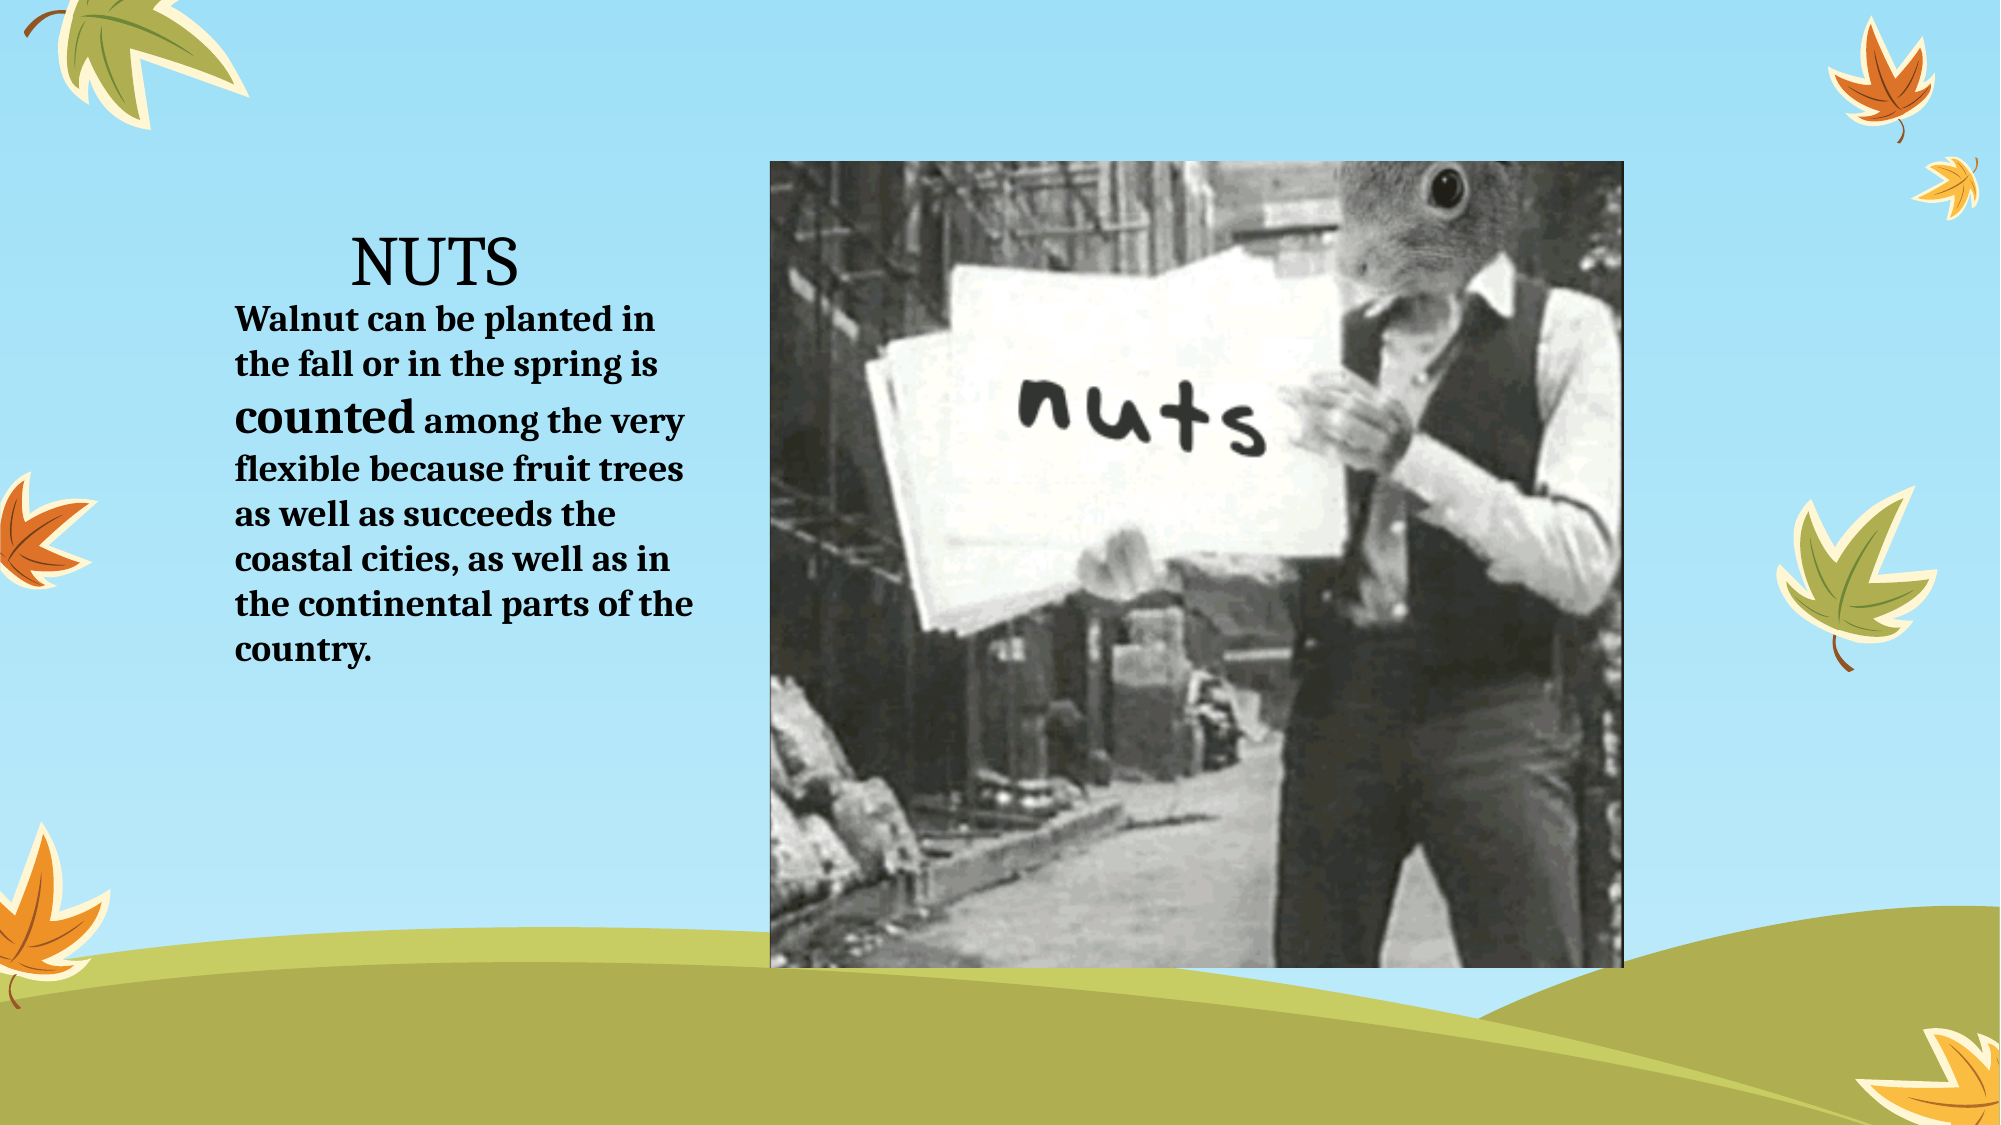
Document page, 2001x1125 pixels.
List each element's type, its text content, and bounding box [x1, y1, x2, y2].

list Walnut can be planted in the fall or in the spring is counted among the very flexible because fruit trees as well as succeeds the coastal cities, as well as in the continental parts of the country. [219, 286, 730, 789]
title NUTS [180, 195, 691, 309]
picture [769, 161, 1624, 968]
